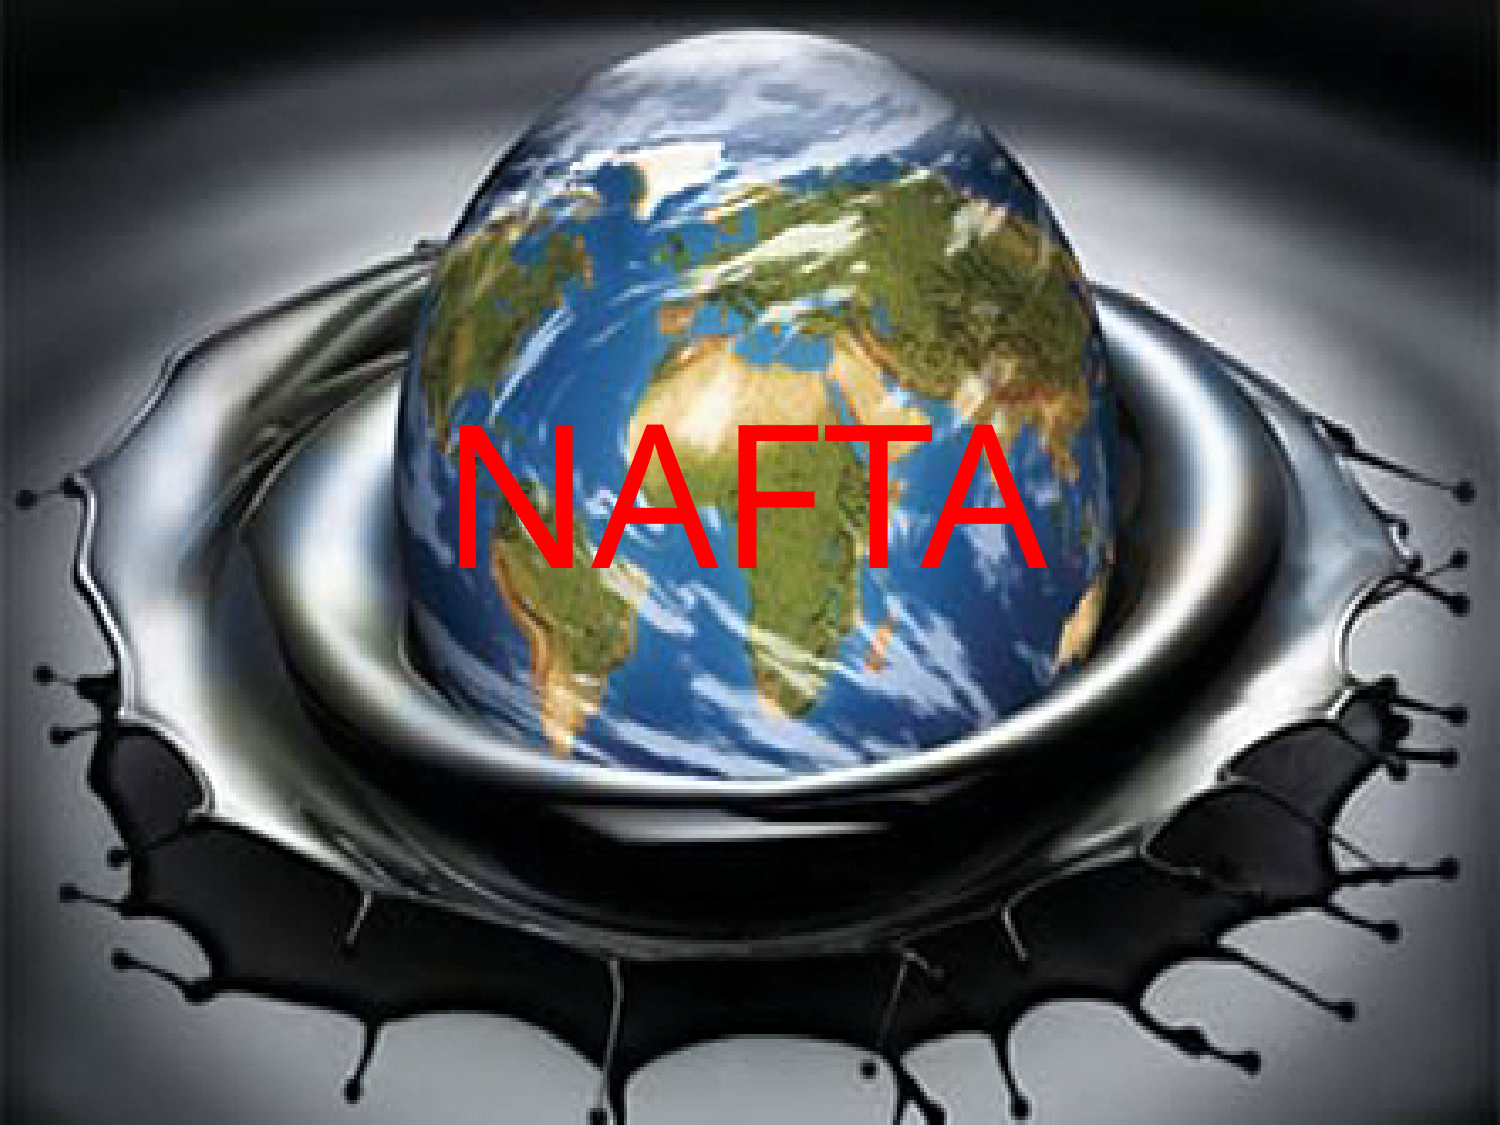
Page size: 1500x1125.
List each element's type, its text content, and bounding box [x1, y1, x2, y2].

text_box NAFTA [372, 361, 1117, 681]
picture [0, 0, 1500, 1125]
